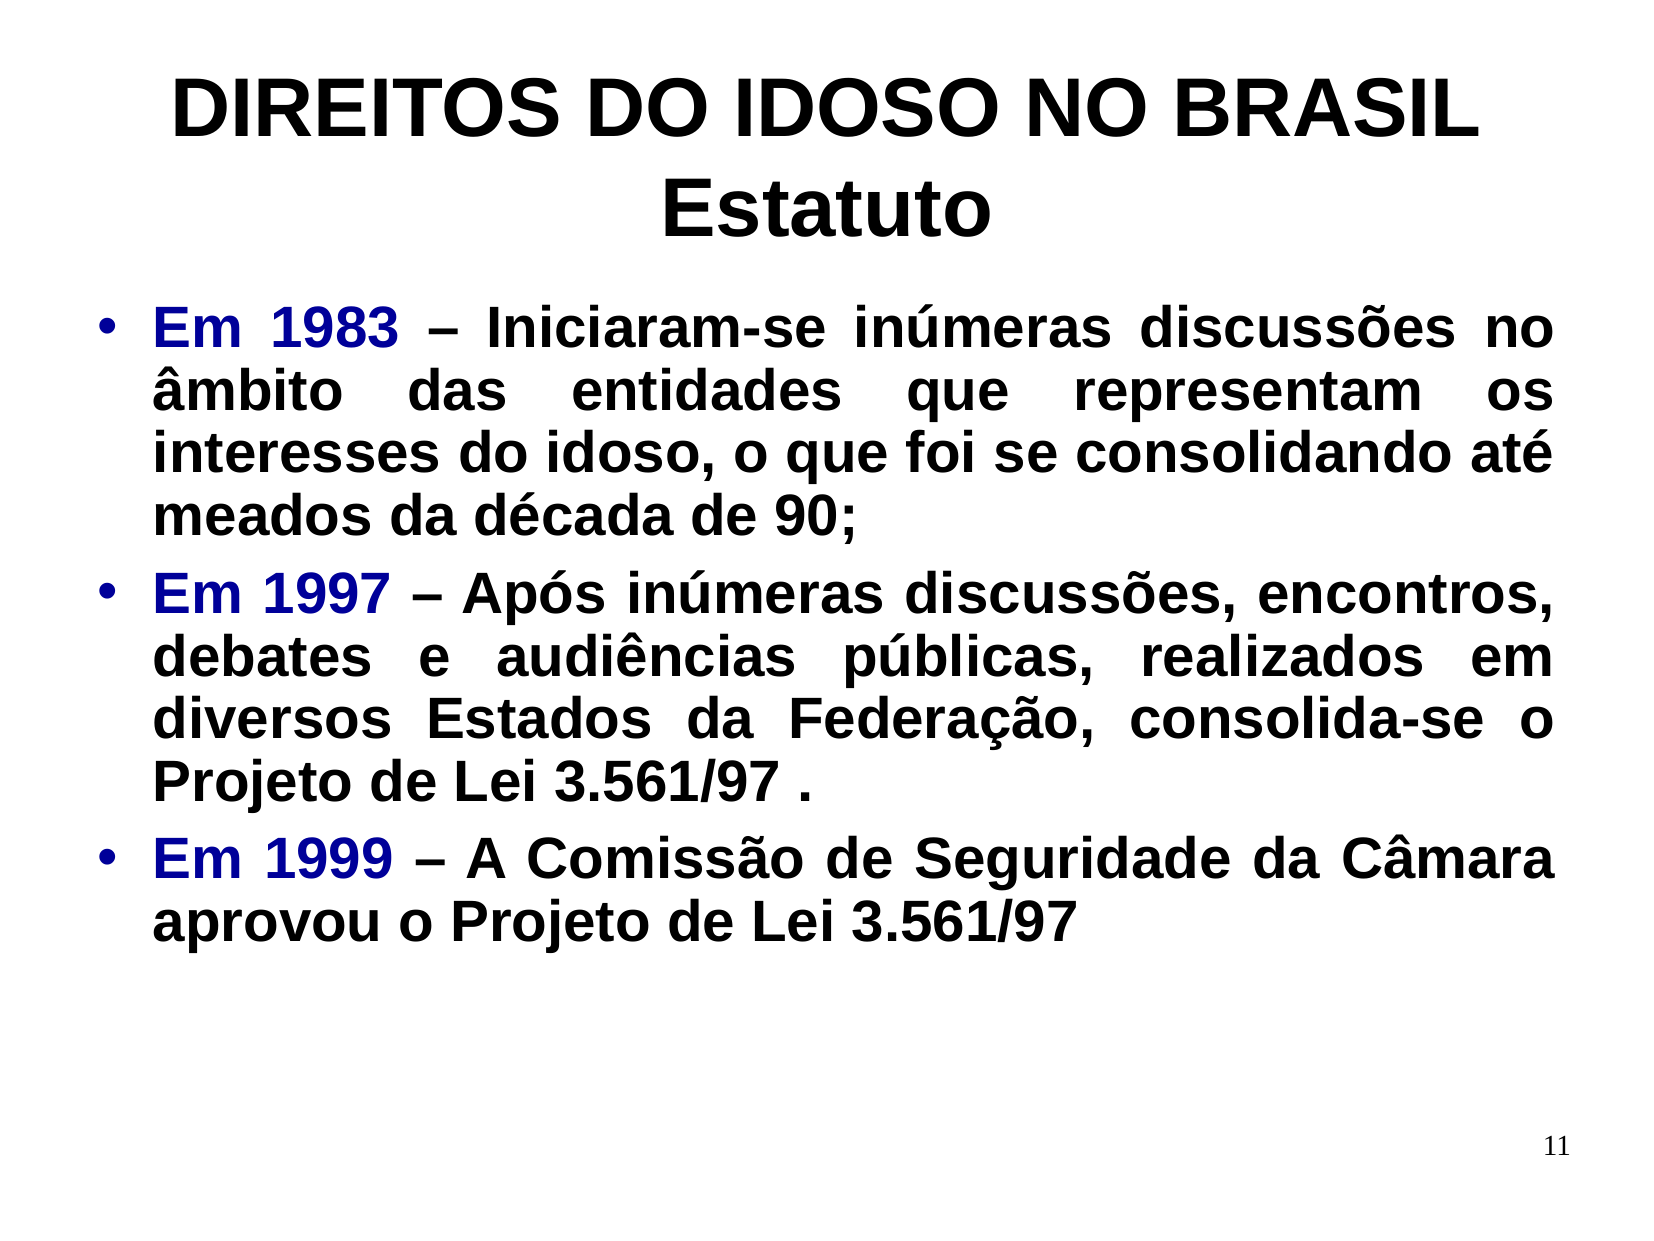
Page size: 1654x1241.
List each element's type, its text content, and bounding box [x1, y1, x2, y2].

list Em 1983 – Iniciaram-se inúmeras discussões no âmbito das entidades que representam os interesses do idoso, o que foi se consolidando até meados da década de 90; Em 1997 – Após inúmeras discussões, encontros, debates e audiências públicas, realizados em diversos Estados da Federação, consolida-se o Projeto de Lei 3.561/97 . Em 1999 – A Comissão de Seguridade da Câmara aprovou o Projeto de Lei 3.561/97 [82, 289, 1571, 1108]
title DIREITOS DO IDOSO NO BRASIL Estatuto [82, 34, 1571, 272]
